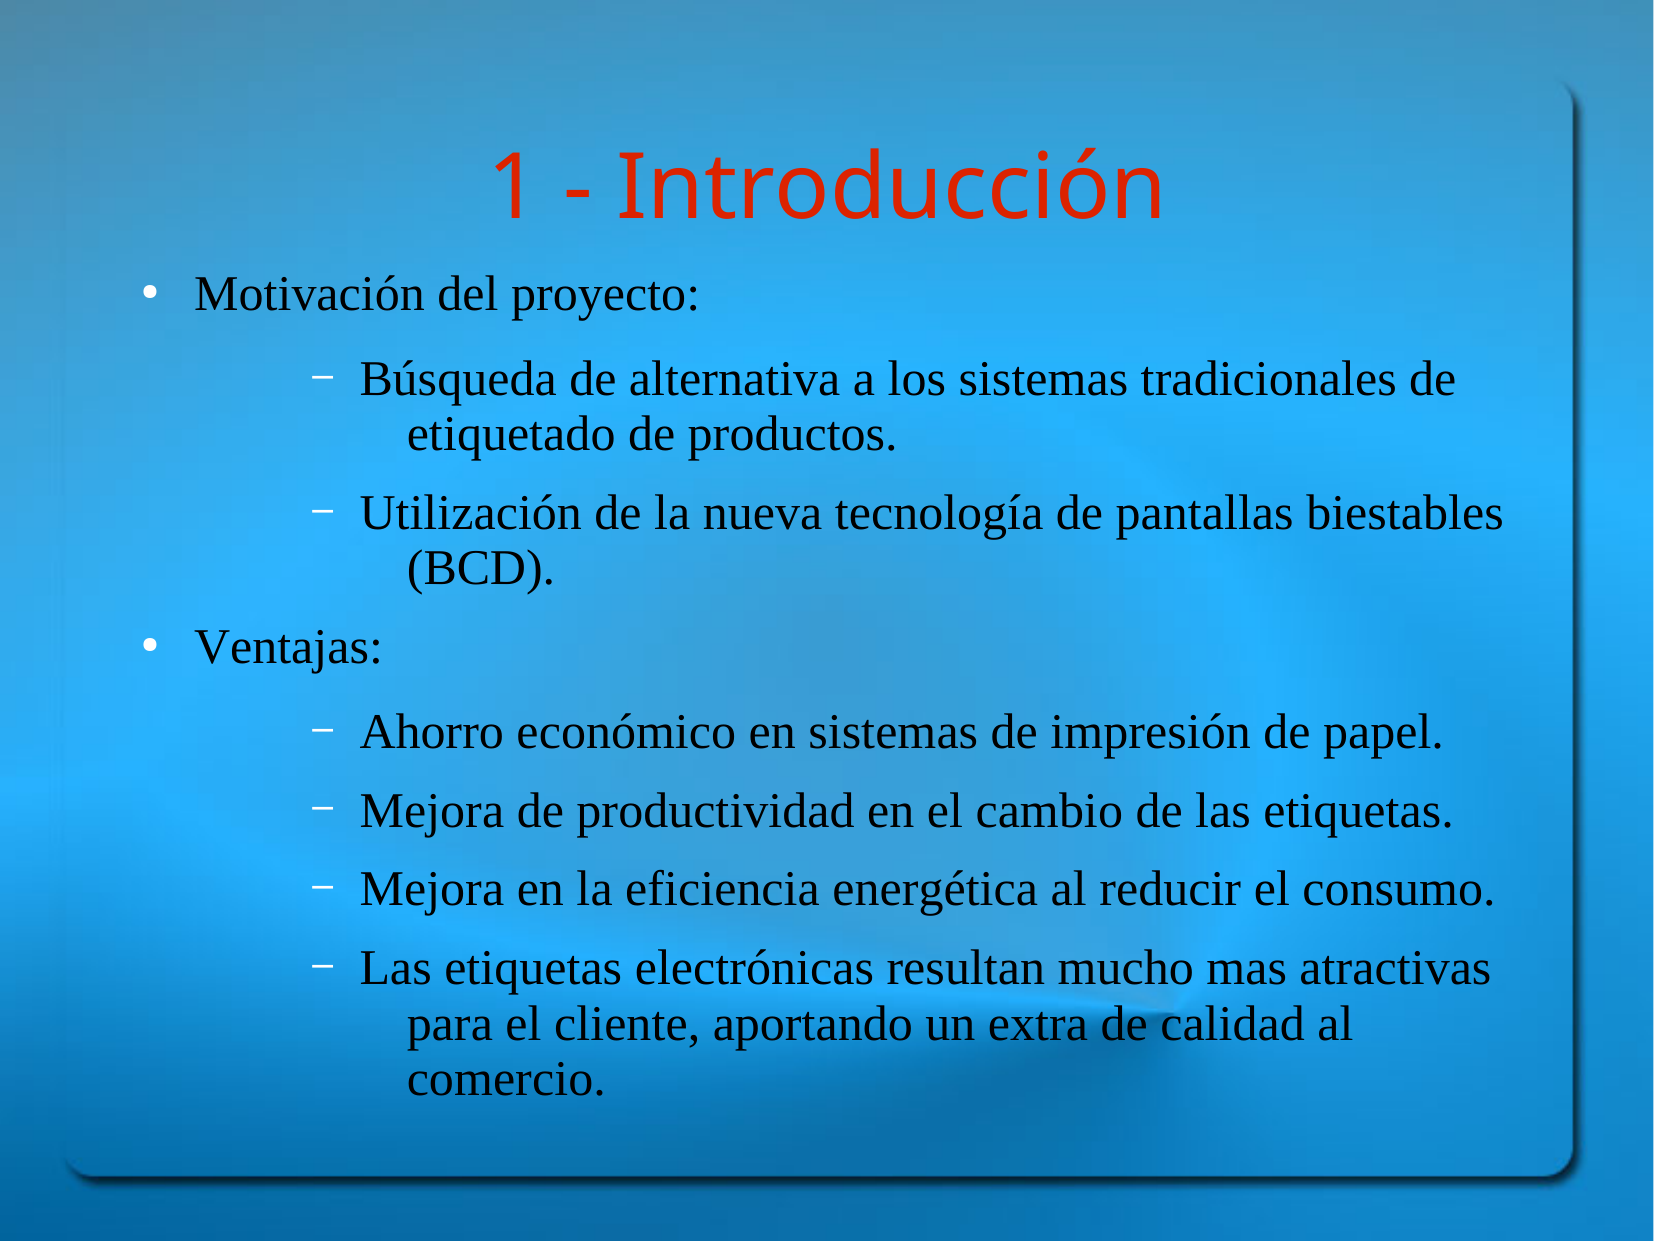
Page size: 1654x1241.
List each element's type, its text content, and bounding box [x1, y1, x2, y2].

title 1 - Introducción [121, 119, 1534, 248]
list Motivación del proyecto: Búsqueda de alternativa a los sistemas tradicionales de etiquetado de productos. Utilización de la nueva tecnología de pantallas biestables (BCD). Ventajas: Ahorro económico en sistemas de impresión de papel. Mejora de productividad en el cambio de las etiquetas. Mejora en la eficiencia energética al reducir el consumo. Las etiquetas electrónicas resultan mucho mas atractivas para el cliente, aportando un extra de calidad al comercio. [123, 265, 1536, 1119]
picture [0, 0, 1654, 1241]
